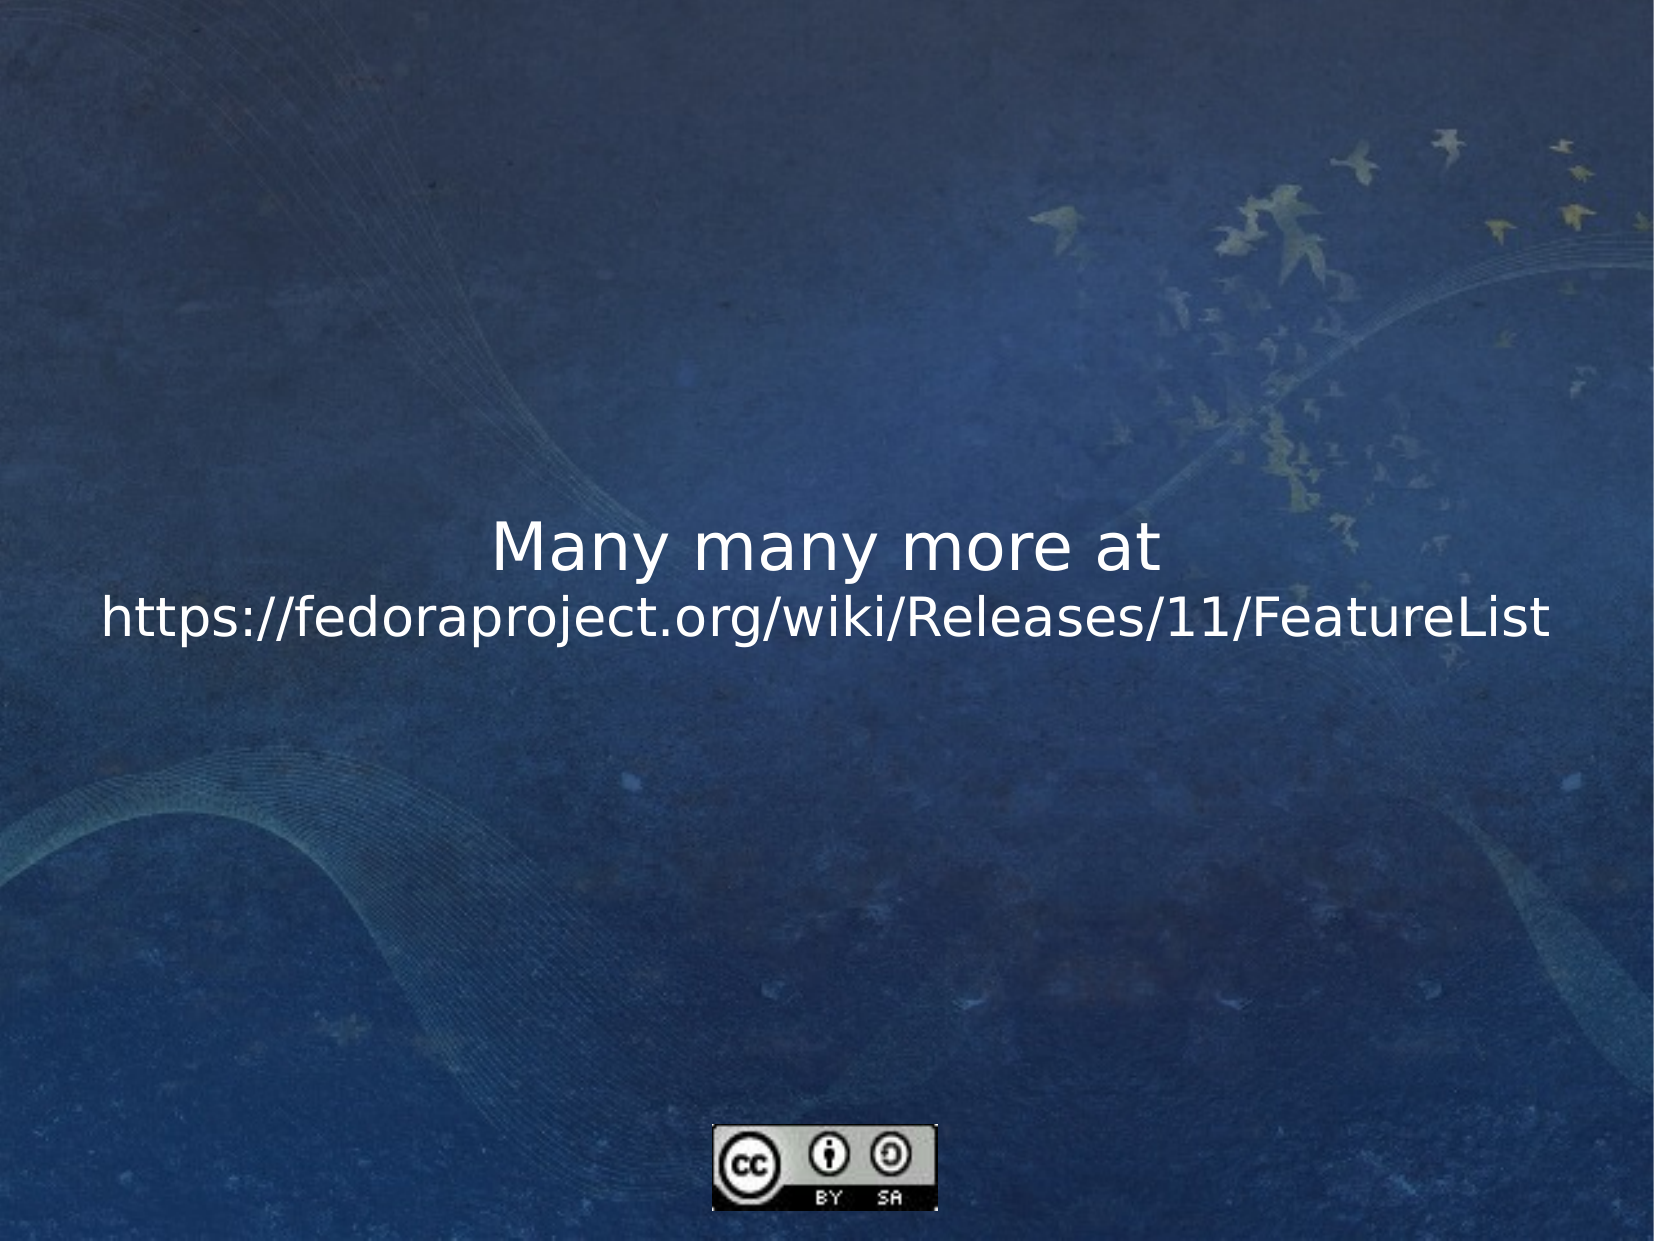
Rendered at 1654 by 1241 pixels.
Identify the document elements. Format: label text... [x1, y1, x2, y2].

picture [0, 0, 1654, 1241]
subtitle Many many more at https://fedoraproject.org/wiki/Releases/11/FeatureList [82, 56, 1571, 1102]
